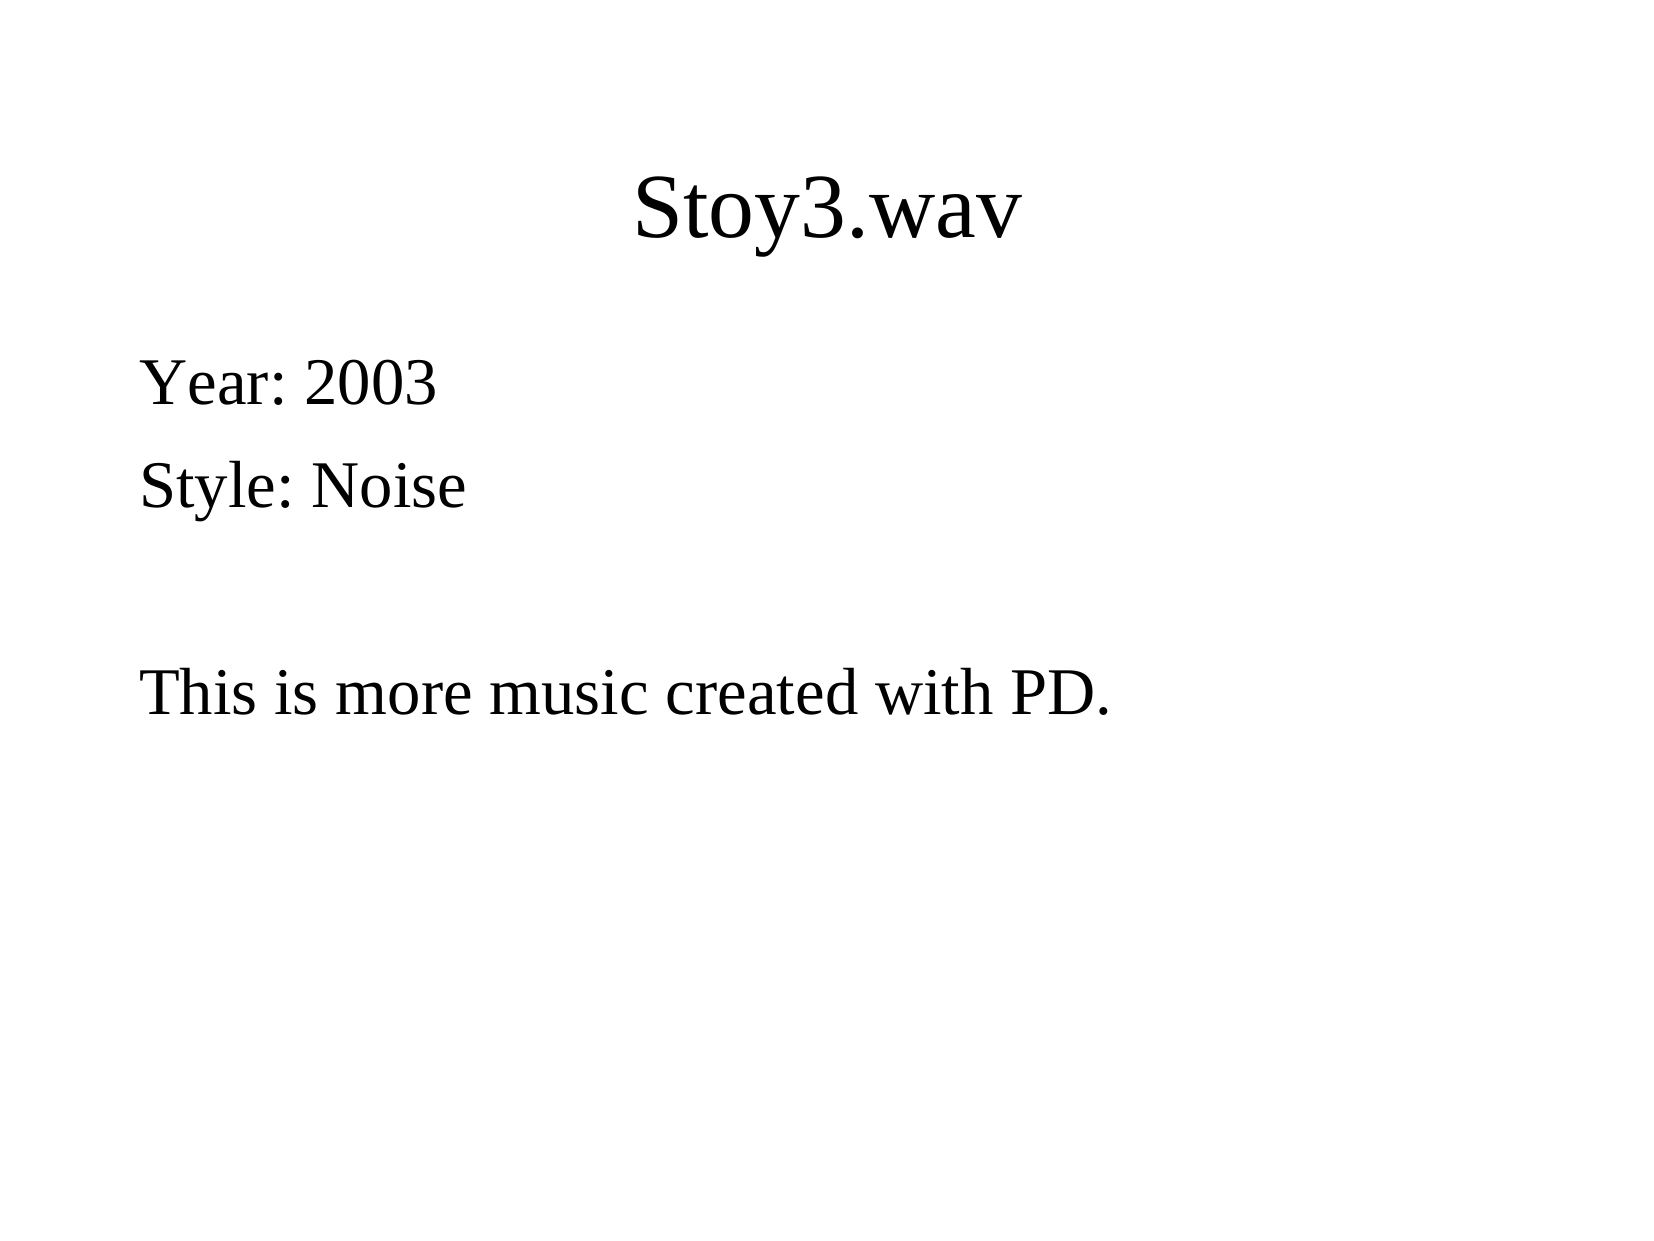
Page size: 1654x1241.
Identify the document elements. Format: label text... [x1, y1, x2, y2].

list Year: 2003 Style: Noise This is more music created with PD. [121, 344, 1534, 1127]
title Stoy3.wav [121, 102, 1534, 311]
